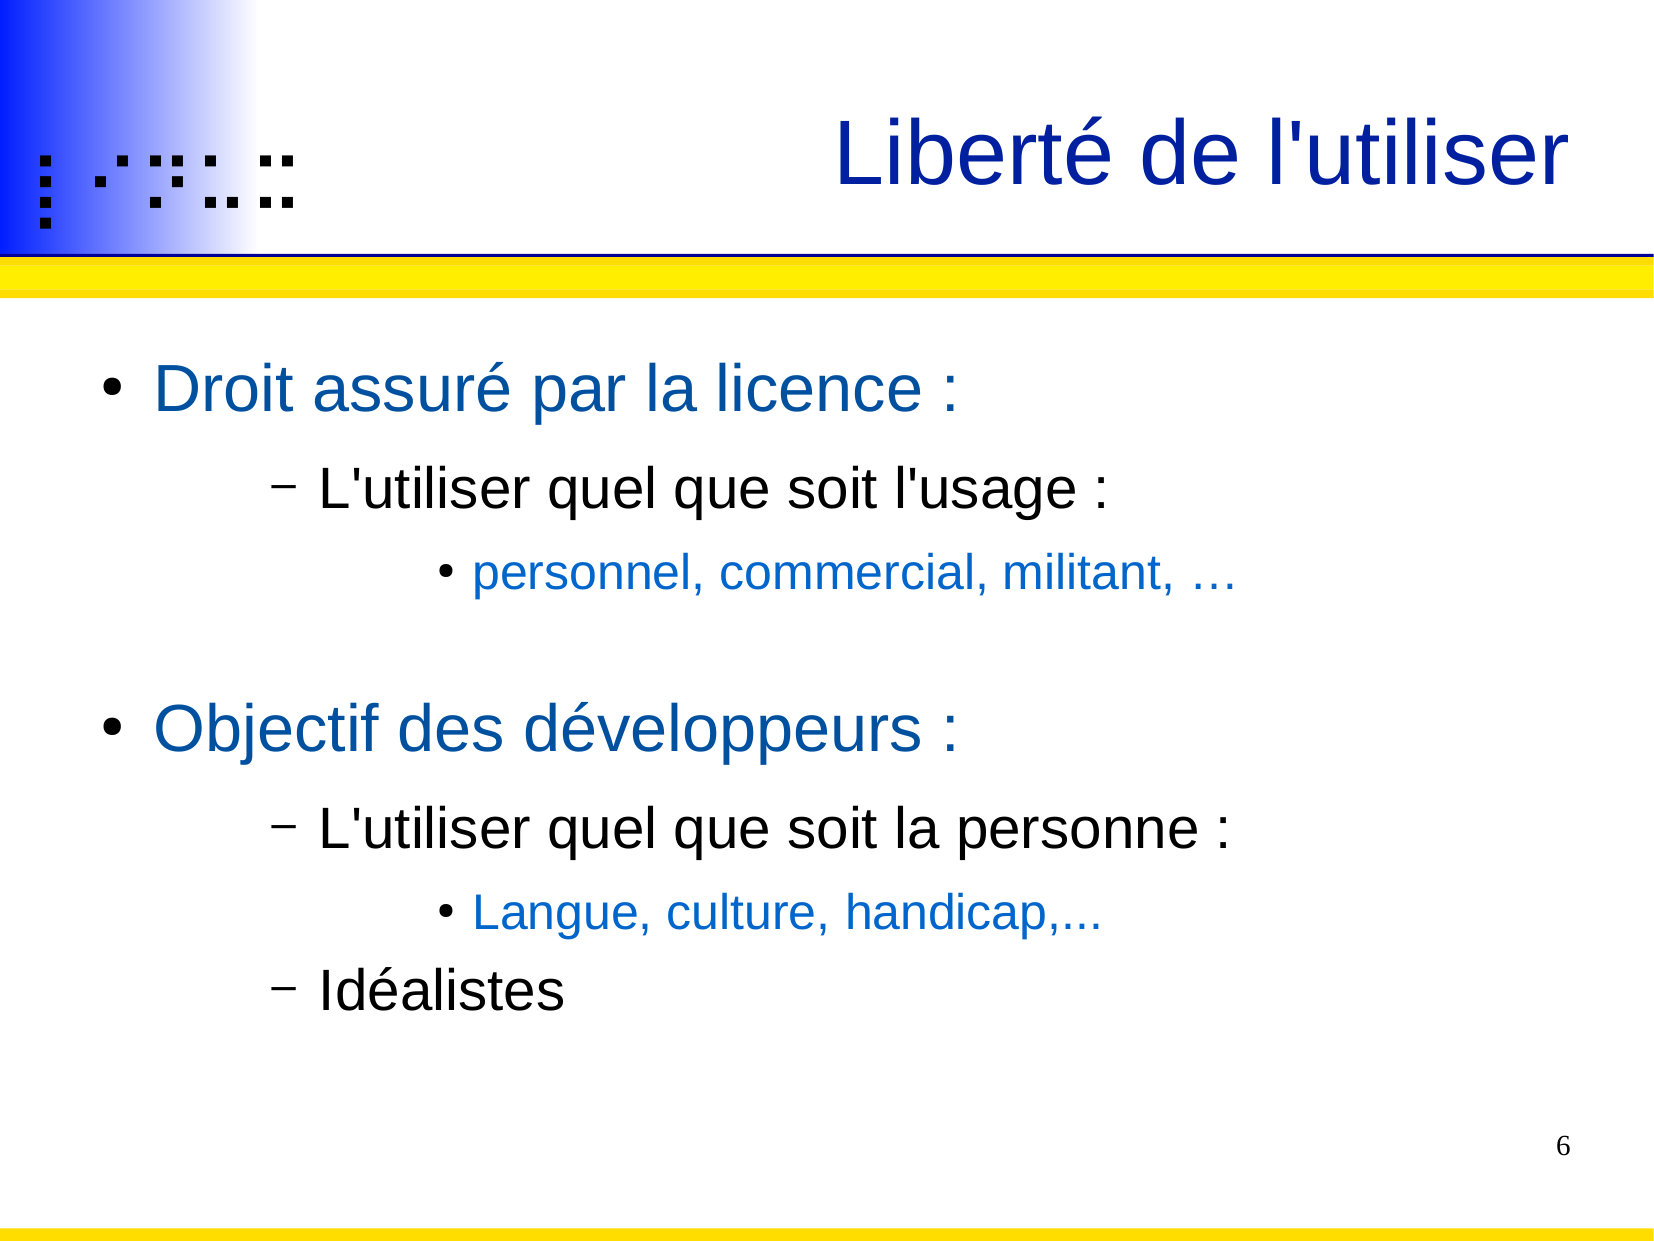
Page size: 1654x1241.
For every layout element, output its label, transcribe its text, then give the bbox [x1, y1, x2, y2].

title Liberté de l'utiliser [372, 56, 1571, 250]
list Droit assuré par la licence : L'utiliser quel que soit l'usage : personnel, commercial, militant, … Objectif des développeurs : L'utiliser quel que soit la personne : Langue, culture, handicap,... Idéalistes [82, 351, 1571, 1126]
